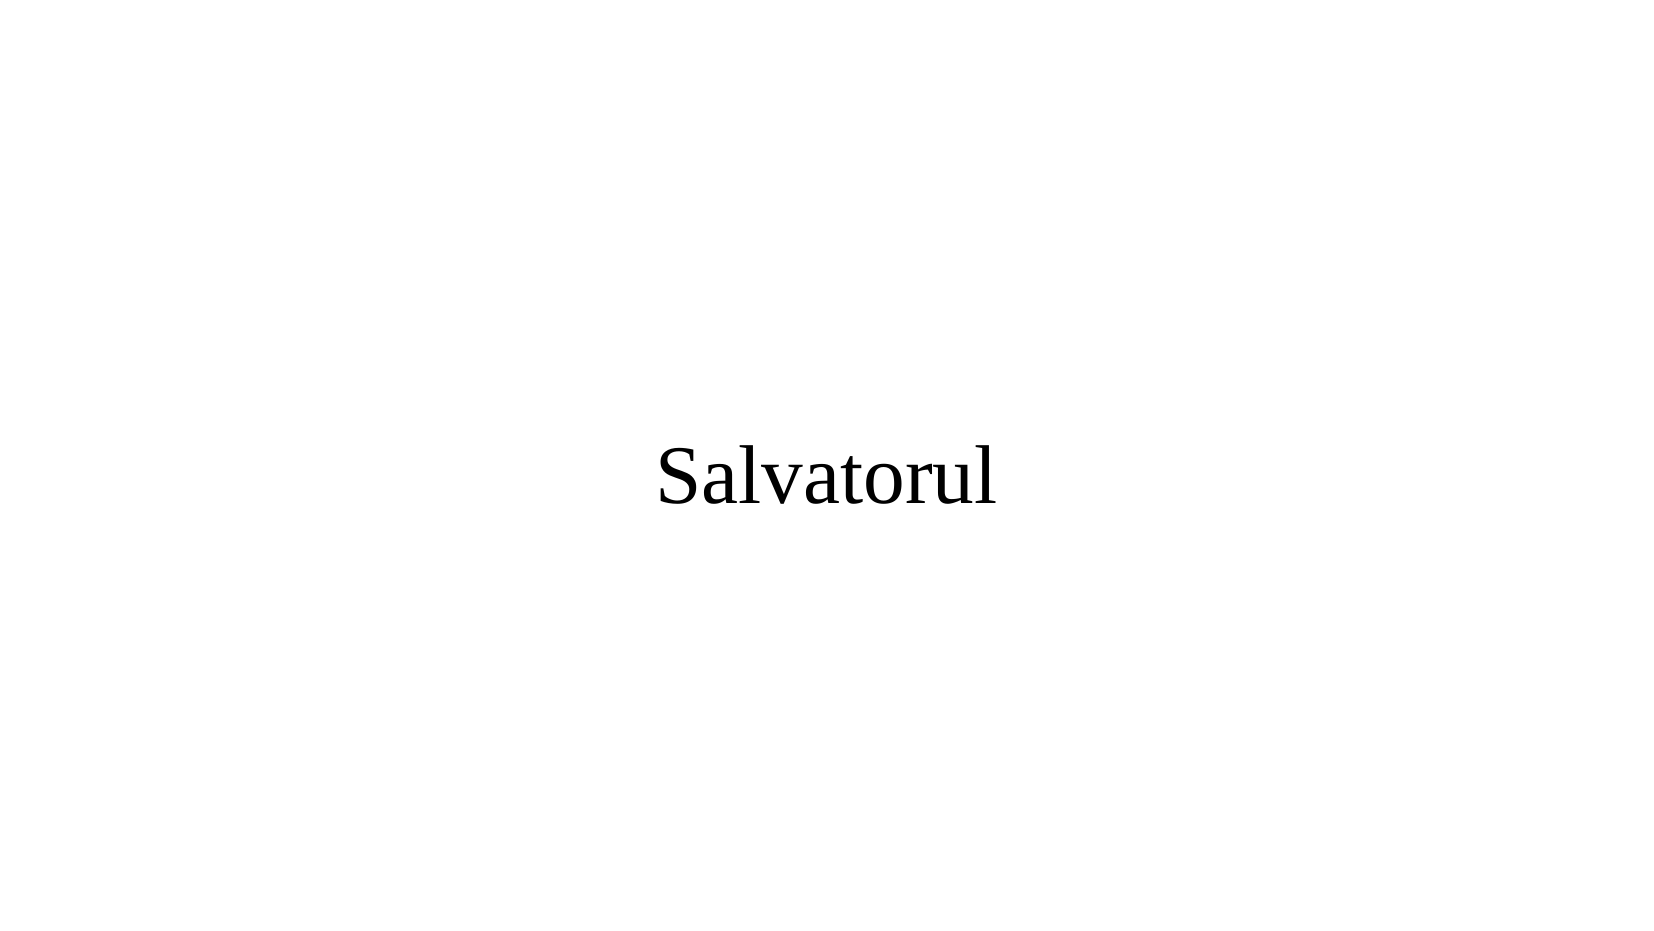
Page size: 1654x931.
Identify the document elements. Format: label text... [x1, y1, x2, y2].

title Salvatorul [165, 420, 1489, 522]
